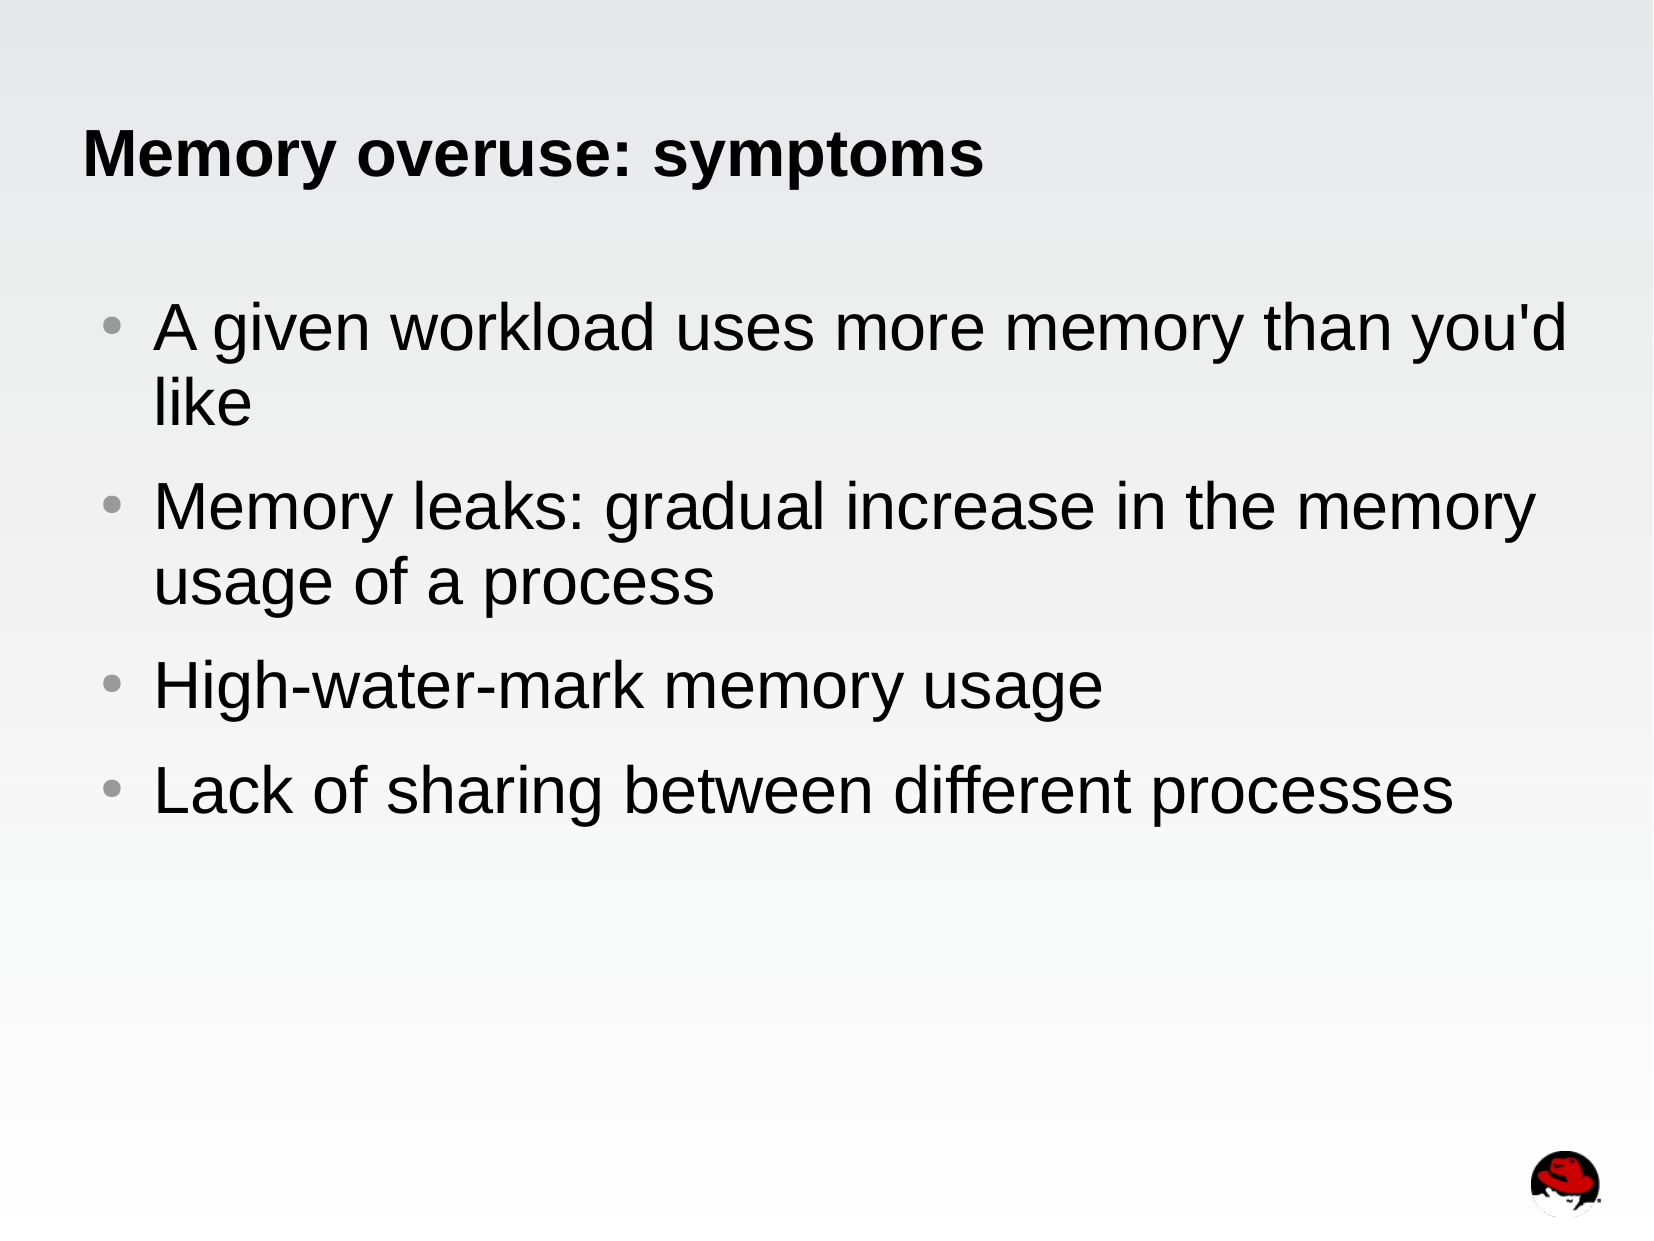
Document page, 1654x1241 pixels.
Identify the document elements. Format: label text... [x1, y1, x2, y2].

picture [0, 0, 1654, 1241]
title Memory overuse: symptoms [82, 49, 1571, 257]
list A given workload uses more memory than you'd like Memory leaks: gradual increase in the memory usage of a process High-water-mark memory usage Lack of sharing between different processes [82, 290, 1571, 1095]
